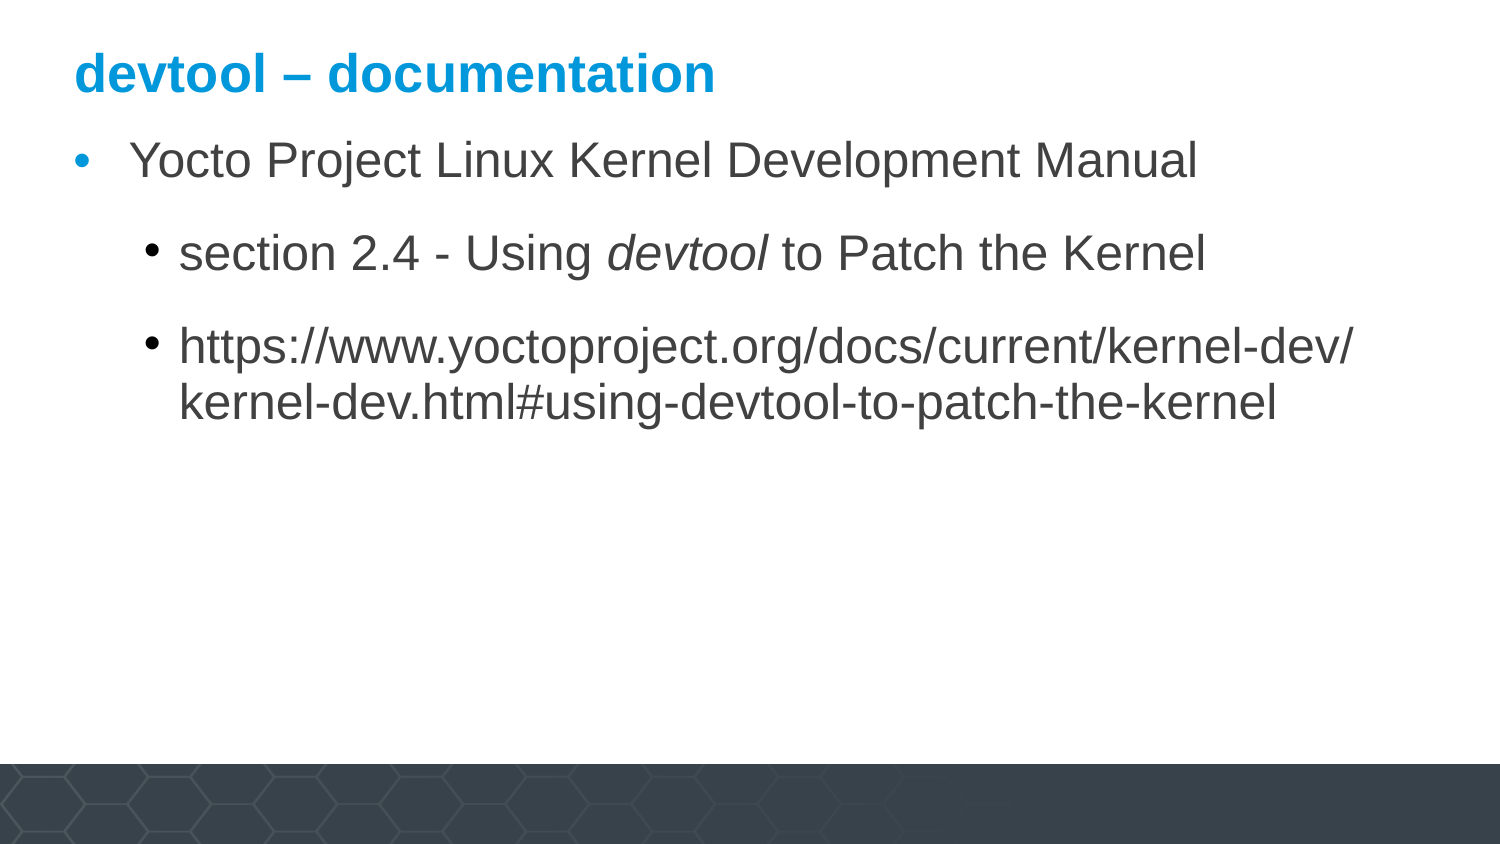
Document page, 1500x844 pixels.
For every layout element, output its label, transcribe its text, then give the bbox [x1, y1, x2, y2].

text_box Yocto Project Linux Kernel Development Manual section 2.4 - Using devtool to Patch the Kernel https://www.yoctoproject.org/docs/current/kernel-dev/kernel-dev.html#using-devtool-to-patch-the-kernel [72, 132, 1422, 738]
picture [0, 0, 1500, 844]
text_box devtool – documentation [74, 50, 1424, 159]
